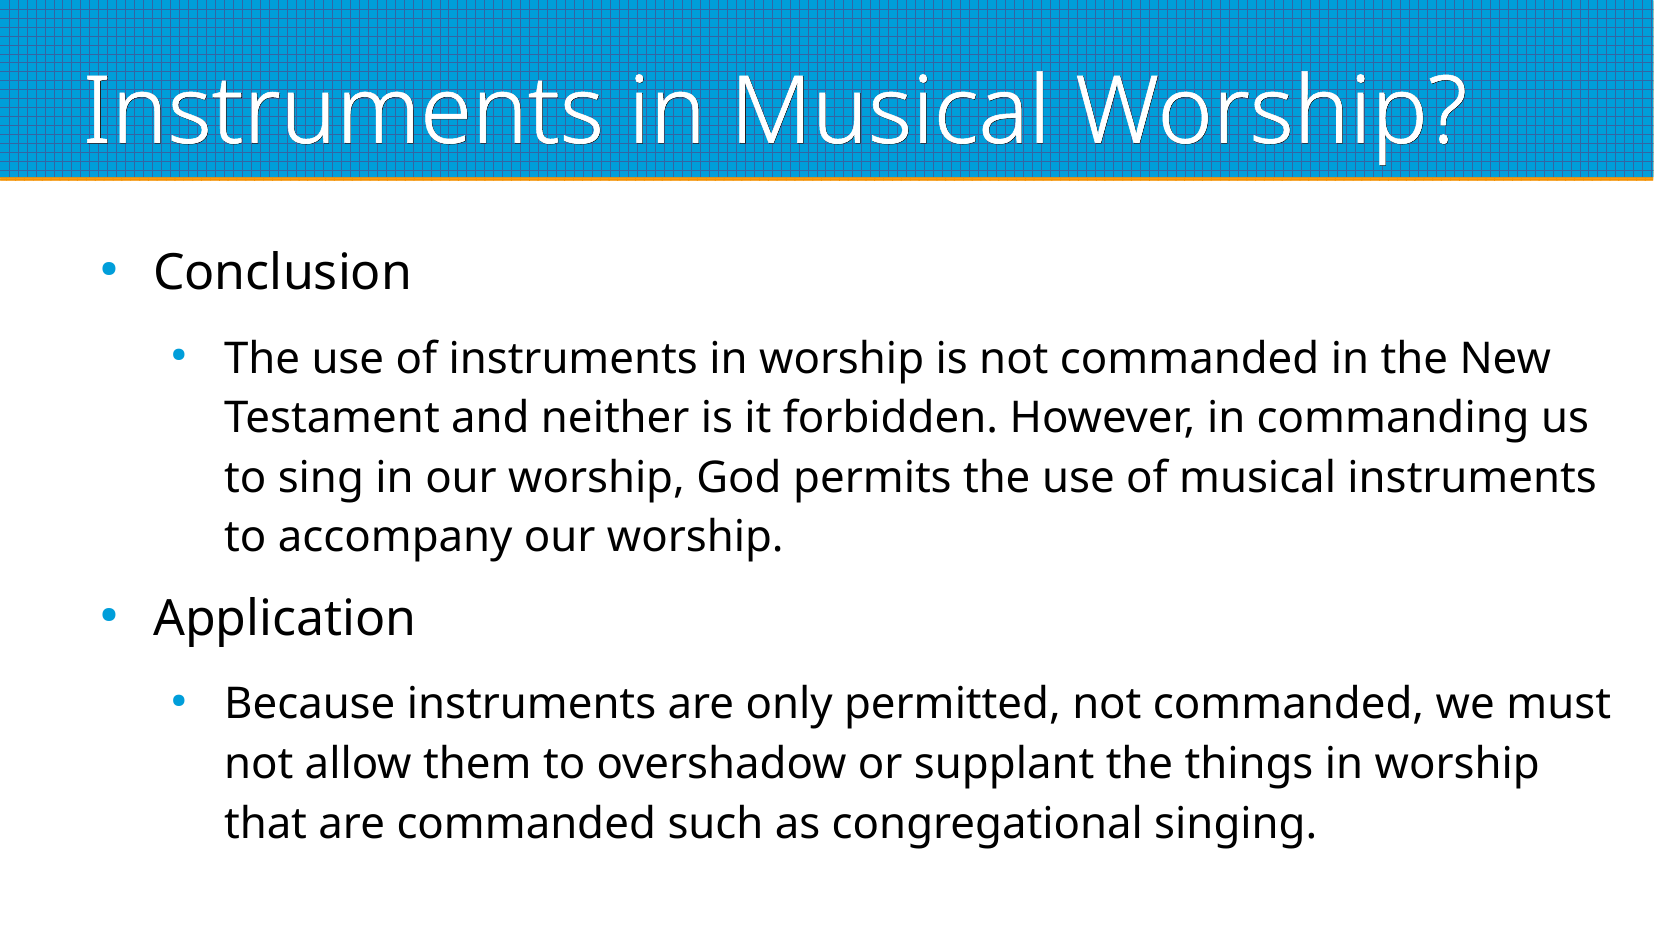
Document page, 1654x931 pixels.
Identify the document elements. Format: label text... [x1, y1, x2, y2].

title Instruments in Musical Worship? [82, 14, 1571, 171]
list Conclusion The use of instruments in worship is not commanded in the New Testament and neither is it forbidden. However, in commanding us to sing in our worship, God permits the use of musical instruments to accompany our worship. Application Because instruments are only permitted, not commanded, we must not allow them to overshadow or supplant the things in worship that are commanded such as congregational singing. [82, 236, 1613, 863]
